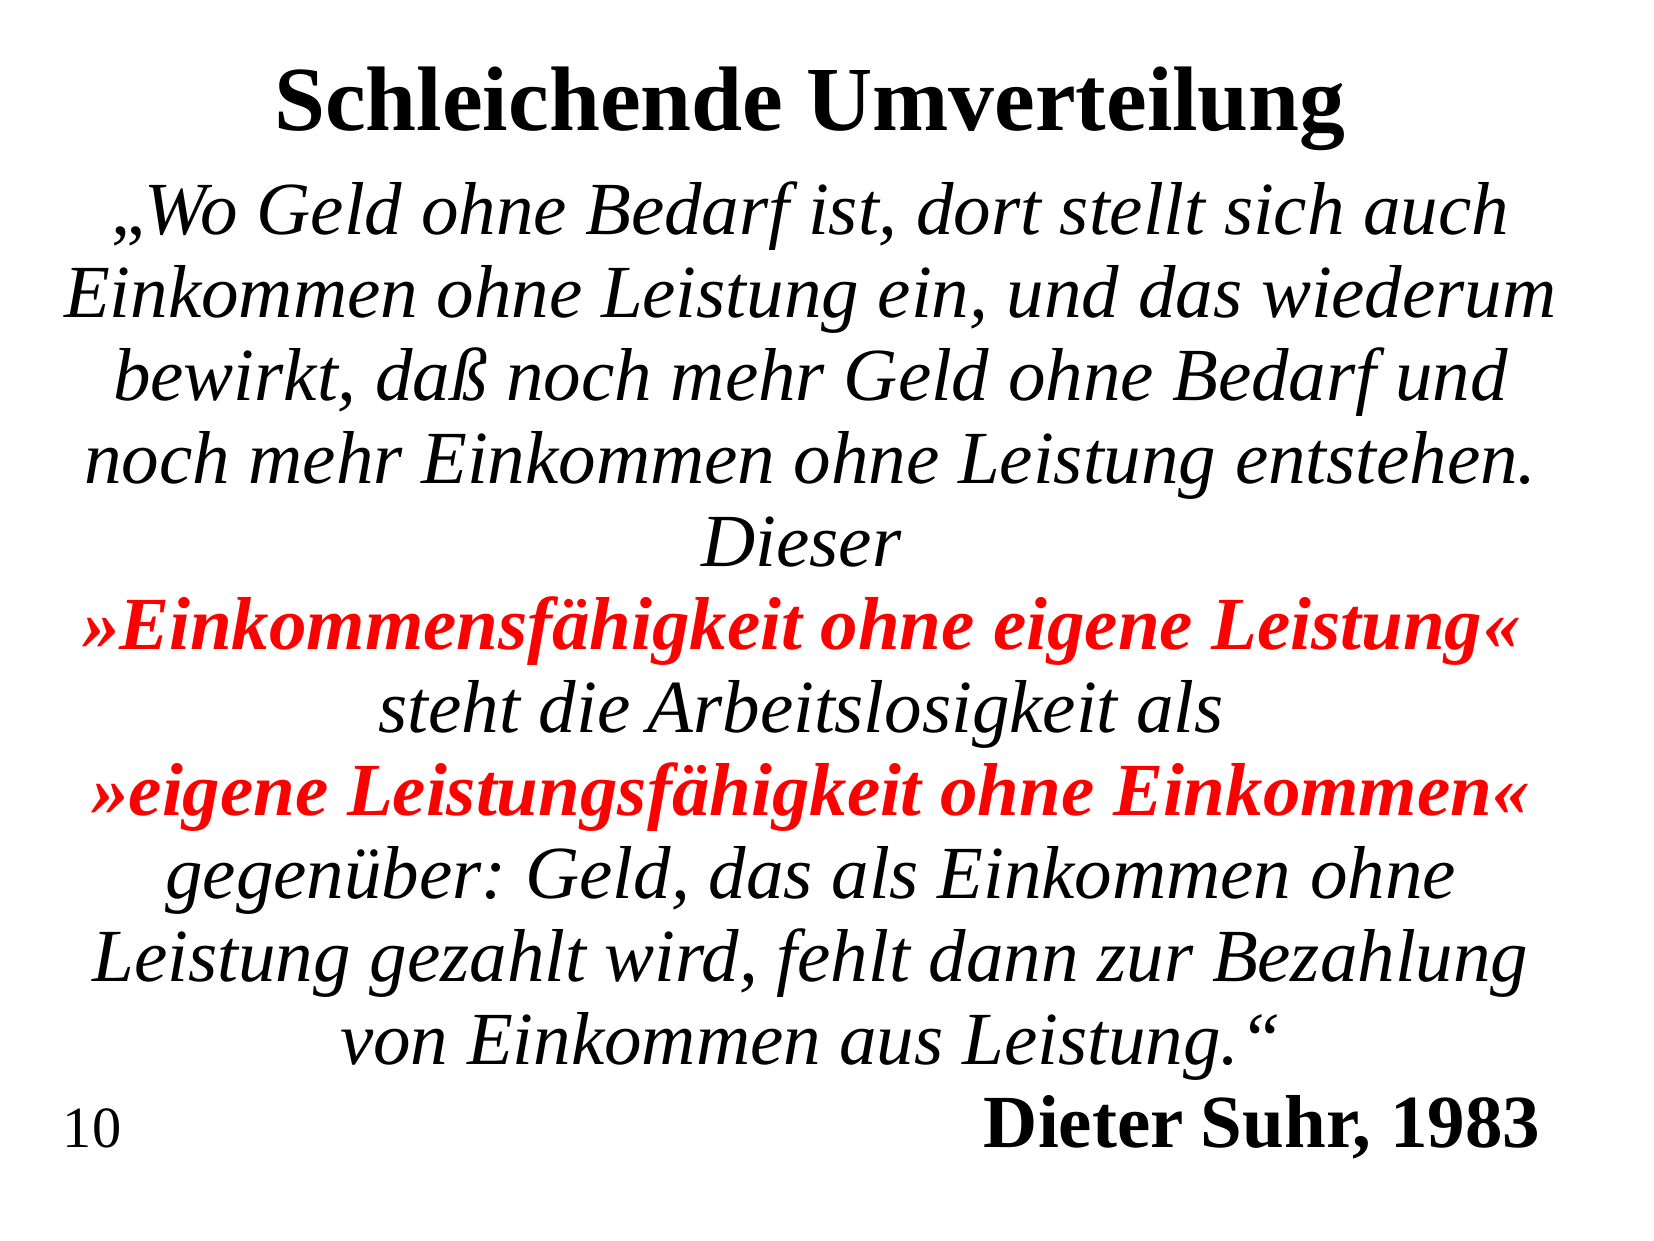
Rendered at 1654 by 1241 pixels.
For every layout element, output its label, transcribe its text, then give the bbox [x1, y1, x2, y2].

text_box Schleichende Umverteilung „Wo Geld ohne Bedarf ist, dort stellt sich auch Einkommen ohne Leistung ein, und das wiederum bewirkt, daß noch mehr Geld ohne Bedarf und noch mehr Einkommen ohne Leistung entstehen. Dieser »Einkommensfähigkeit ohne eigene Leistung« steht die Arbeitslosigkeit als »eigene Leistungsfähigkeit ohne Einkommen« gegenüber: Geld, das als Einkommen ohne Leistung gezahlt wird, fehlt dann zur Bezahlung von Einkommen aus Leistung.“ <Foliennummer> Dieter Suhr, 1983 [48, 41, 1618, 1241]
